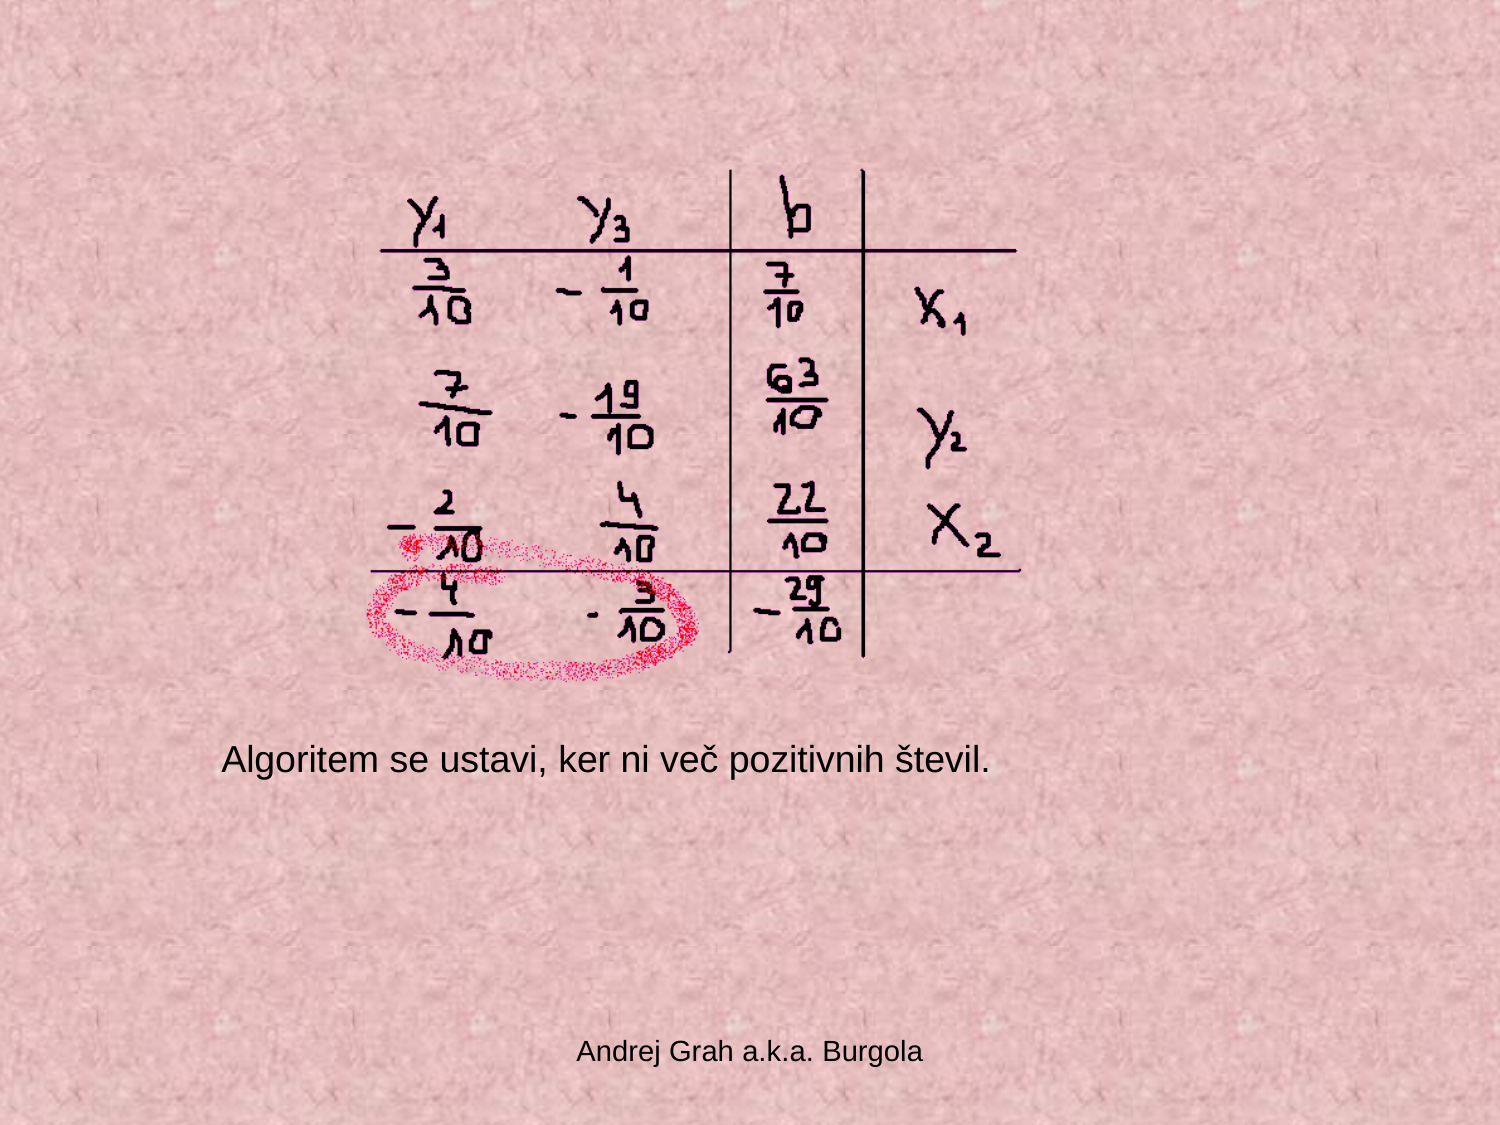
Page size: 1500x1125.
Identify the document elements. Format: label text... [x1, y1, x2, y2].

picture [0, 0, 1500, 1125]
text_box Andrej Grah a.k.a. Burgola [512, 1024, 988, 1103]
text_box Algoritem se ustavi, ker ni več pozitivnih števil. [206, 727, 1306, 789]
